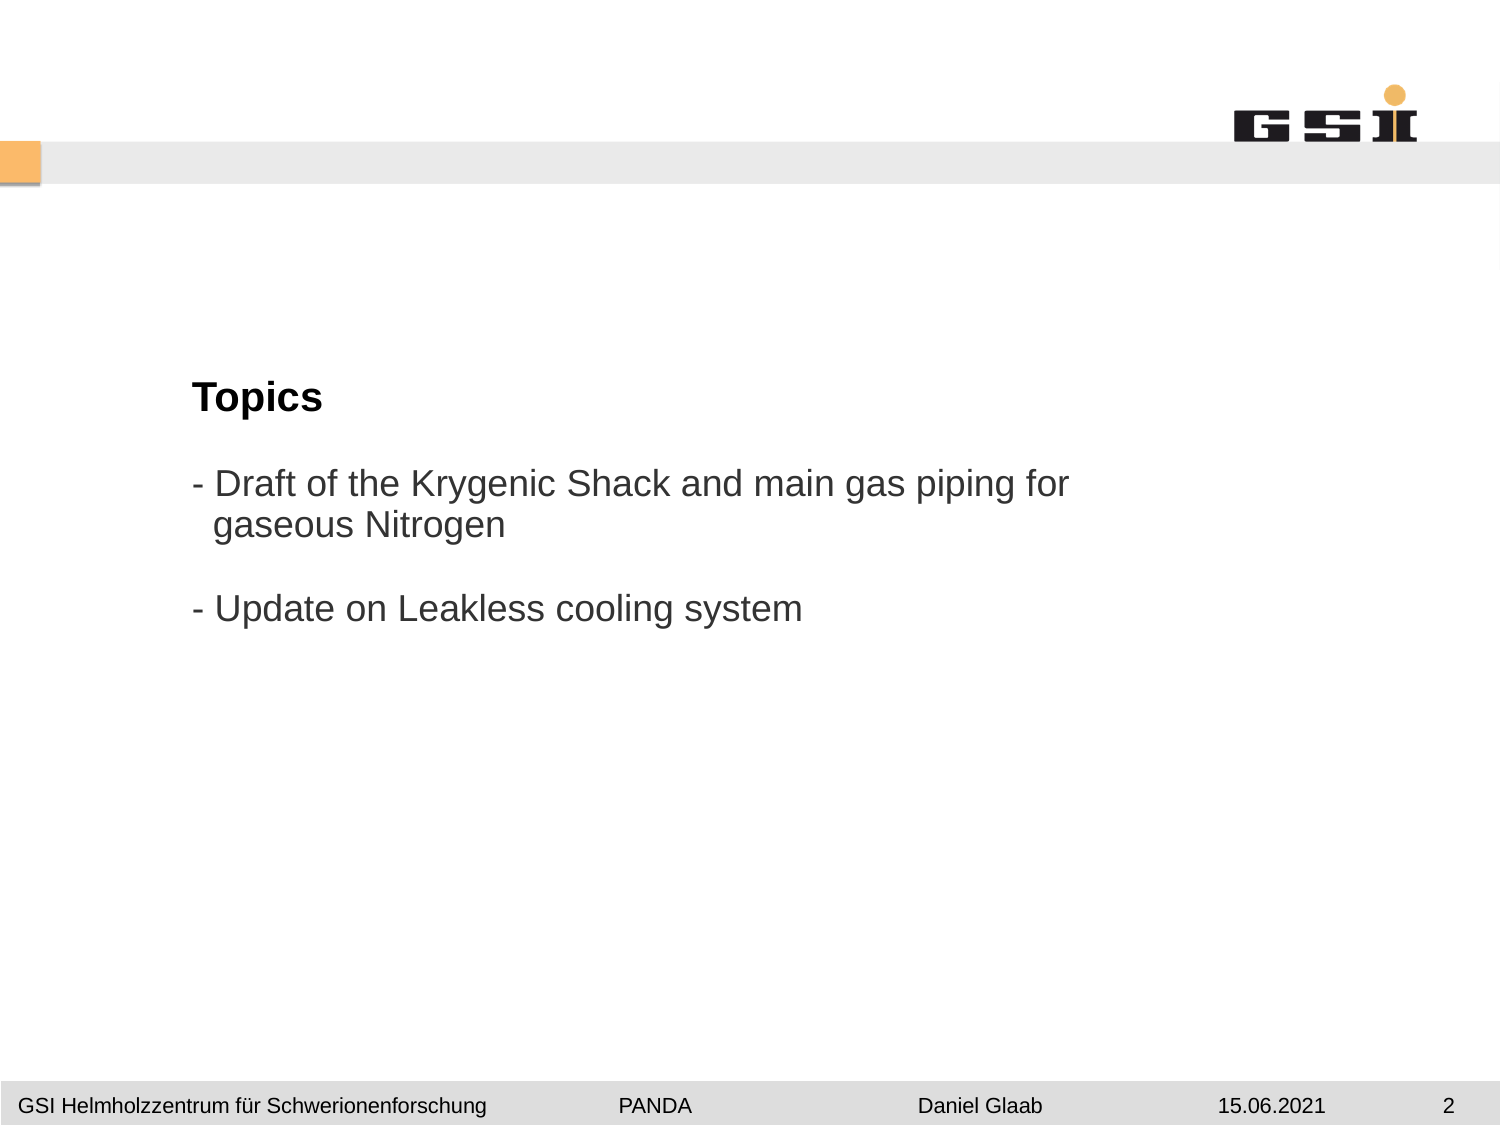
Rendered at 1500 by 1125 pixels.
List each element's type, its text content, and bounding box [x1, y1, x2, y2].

text_box [0, 1080, 1500, 1125]
text_box GSI Helmholzzentrum für Schwerionenforschung PANDA Daniel Glaab 15.06.2021 2 [3, 1086, 1489, 1125]
text_box Topics - Draft of the Krygenic Shack and main gas piping for gaseous Nitrogen - Update on Leakless cooling system [177, 366, 1241, 762]
picture [0, 82, 1500, 270]
